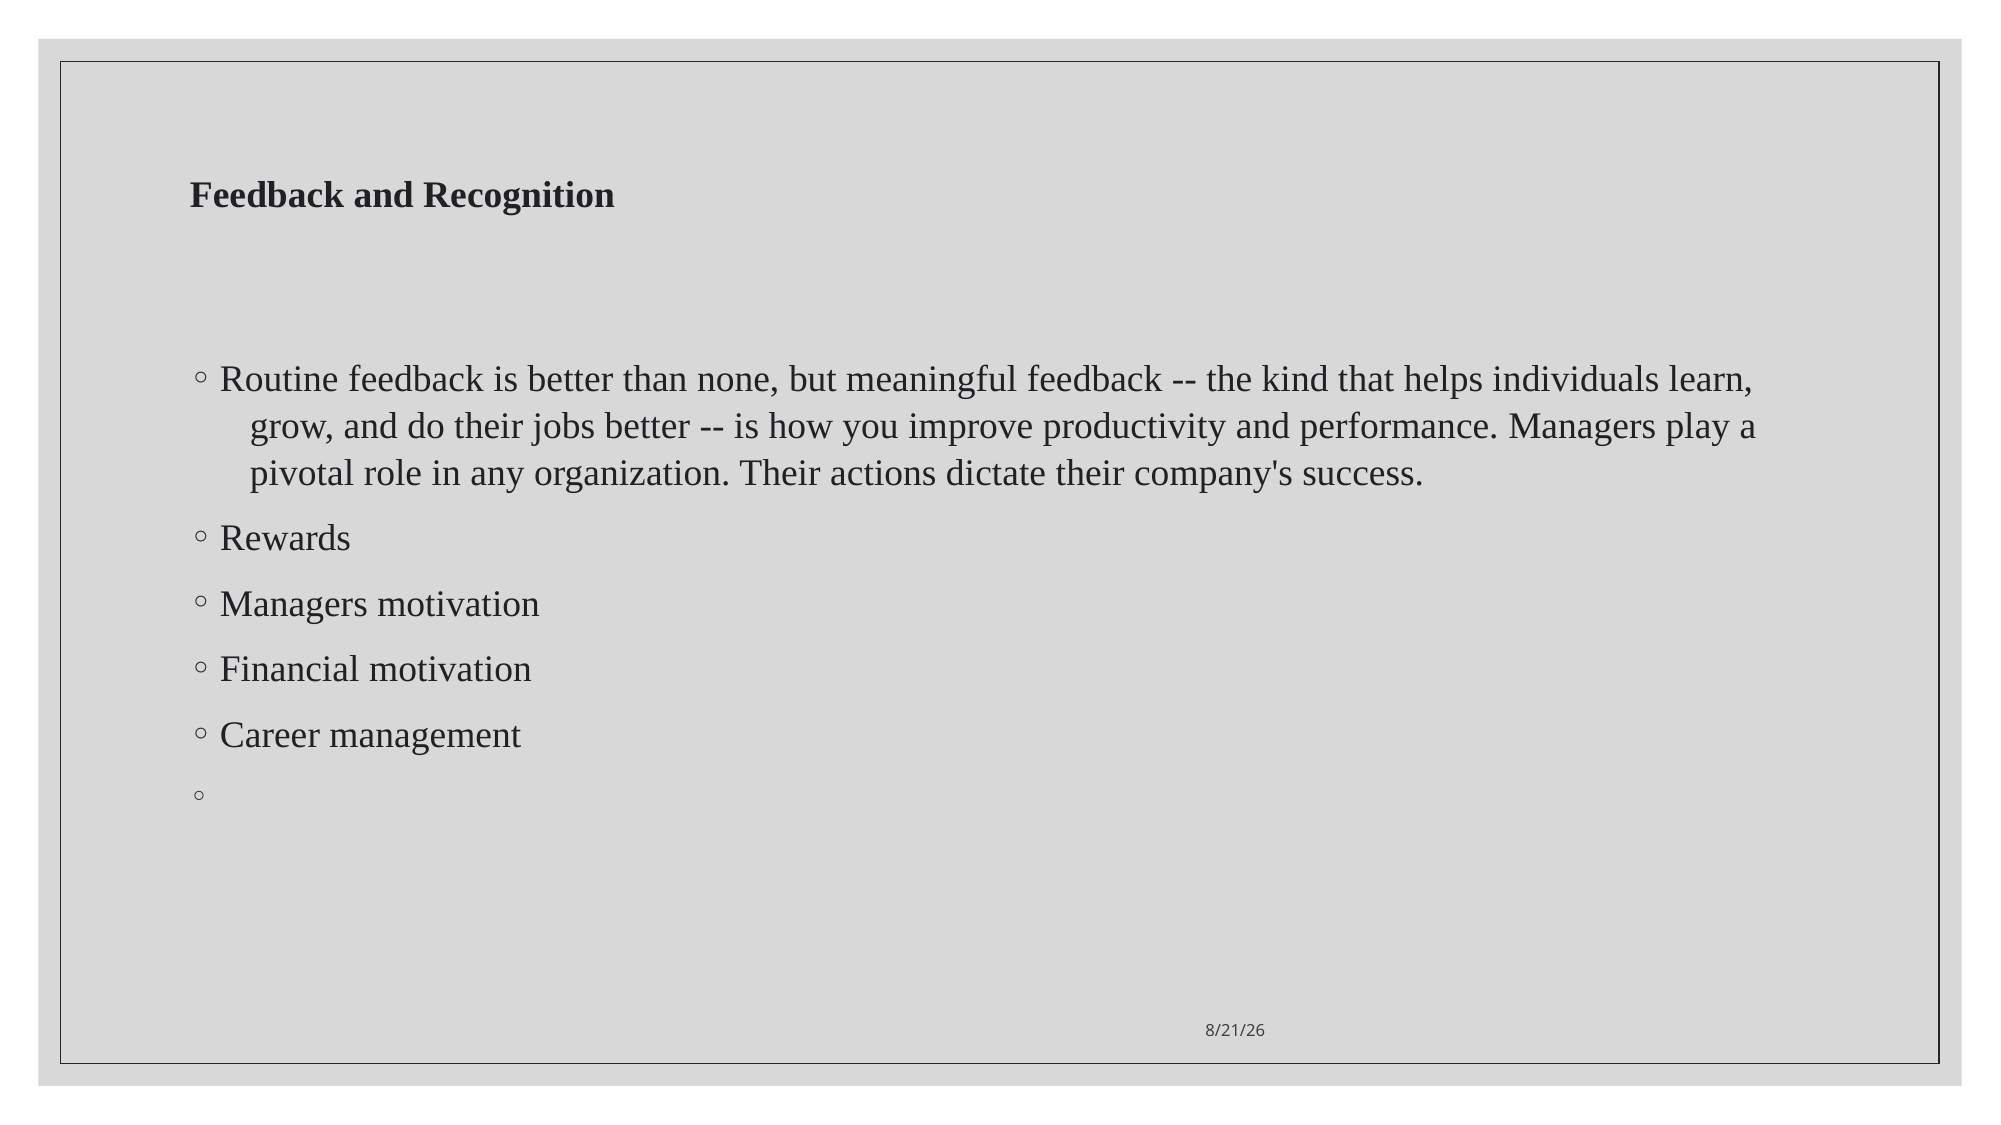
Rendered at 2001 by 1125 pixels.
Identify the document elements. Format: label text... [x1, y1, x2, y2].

text_box 3/22/2023 [1190, 990, 1666, 1051]
title Feedback and Recognition [174, 105, 1825, 331]
list Routine feedback is better than none, but meaningful feedback -- the kind that helps individuals learn, grow, and do their jobs better -- is how you improve productivity and performance. Managers play a pivotal role in any organization. Their actions dictate their company's success. Rewards Managers motivation Financial motivation Career management [174, 345, 1825, 977]
